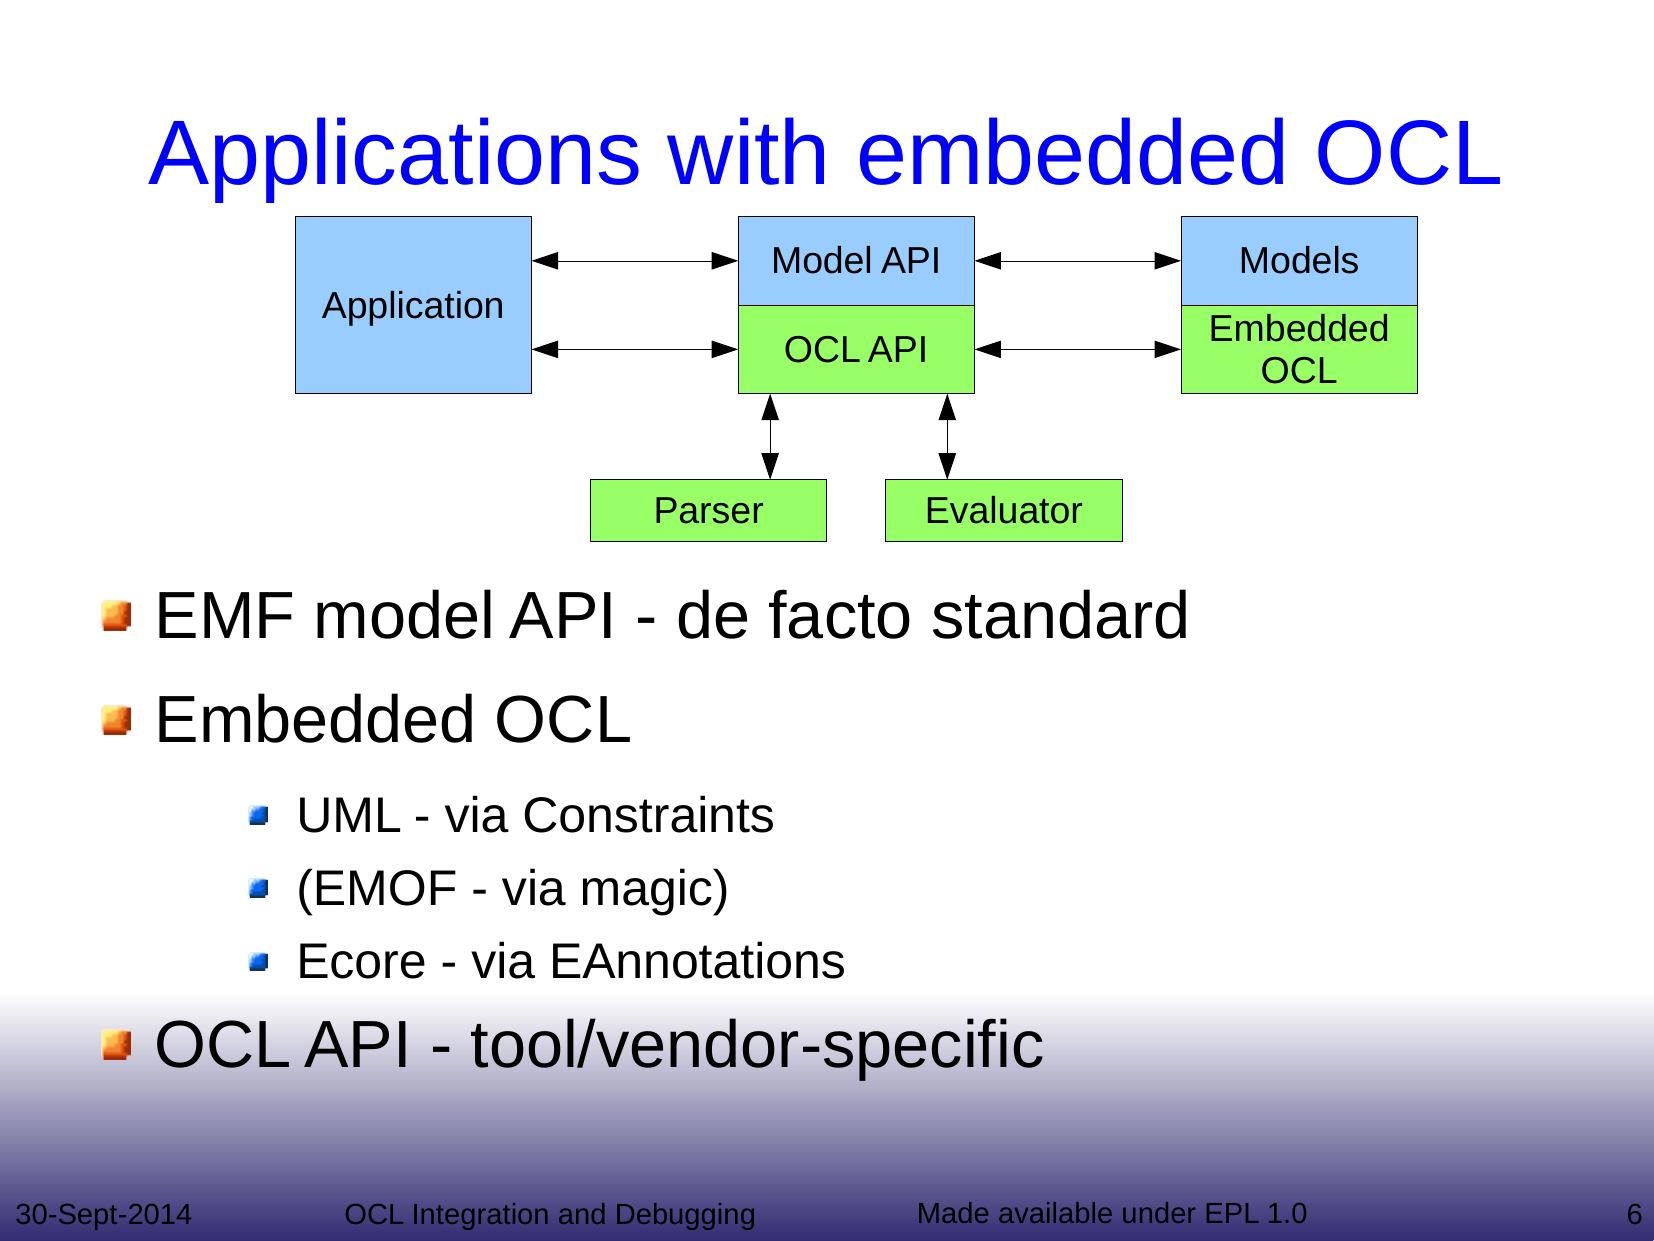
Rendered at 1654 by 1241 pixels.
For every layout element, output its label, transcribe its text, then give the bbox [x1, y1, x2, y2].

title Applications with embedded OCL [82, 49, 1571, 257]
text_box Models [1181, 216, 1418, 306]
text_box Application [295, 216, 532, 394]
text_box Evaluator [885, 479, 1123, 542]
text_box Embedded OCL [1181, 306, 1418, 394]
text_box Parser [590, 479, 827, 542]
text_box Model API [738, 216, 975, 305]
text_box OCL API [738, 305, 975, 394]
list EMF model API - de facto standard Embedded OCL UML - via Constraints (EMOF - via magic) Ecore - via EAnnotations OCL API - tool/vendor-specific [83, 578, 1572, 1187]
